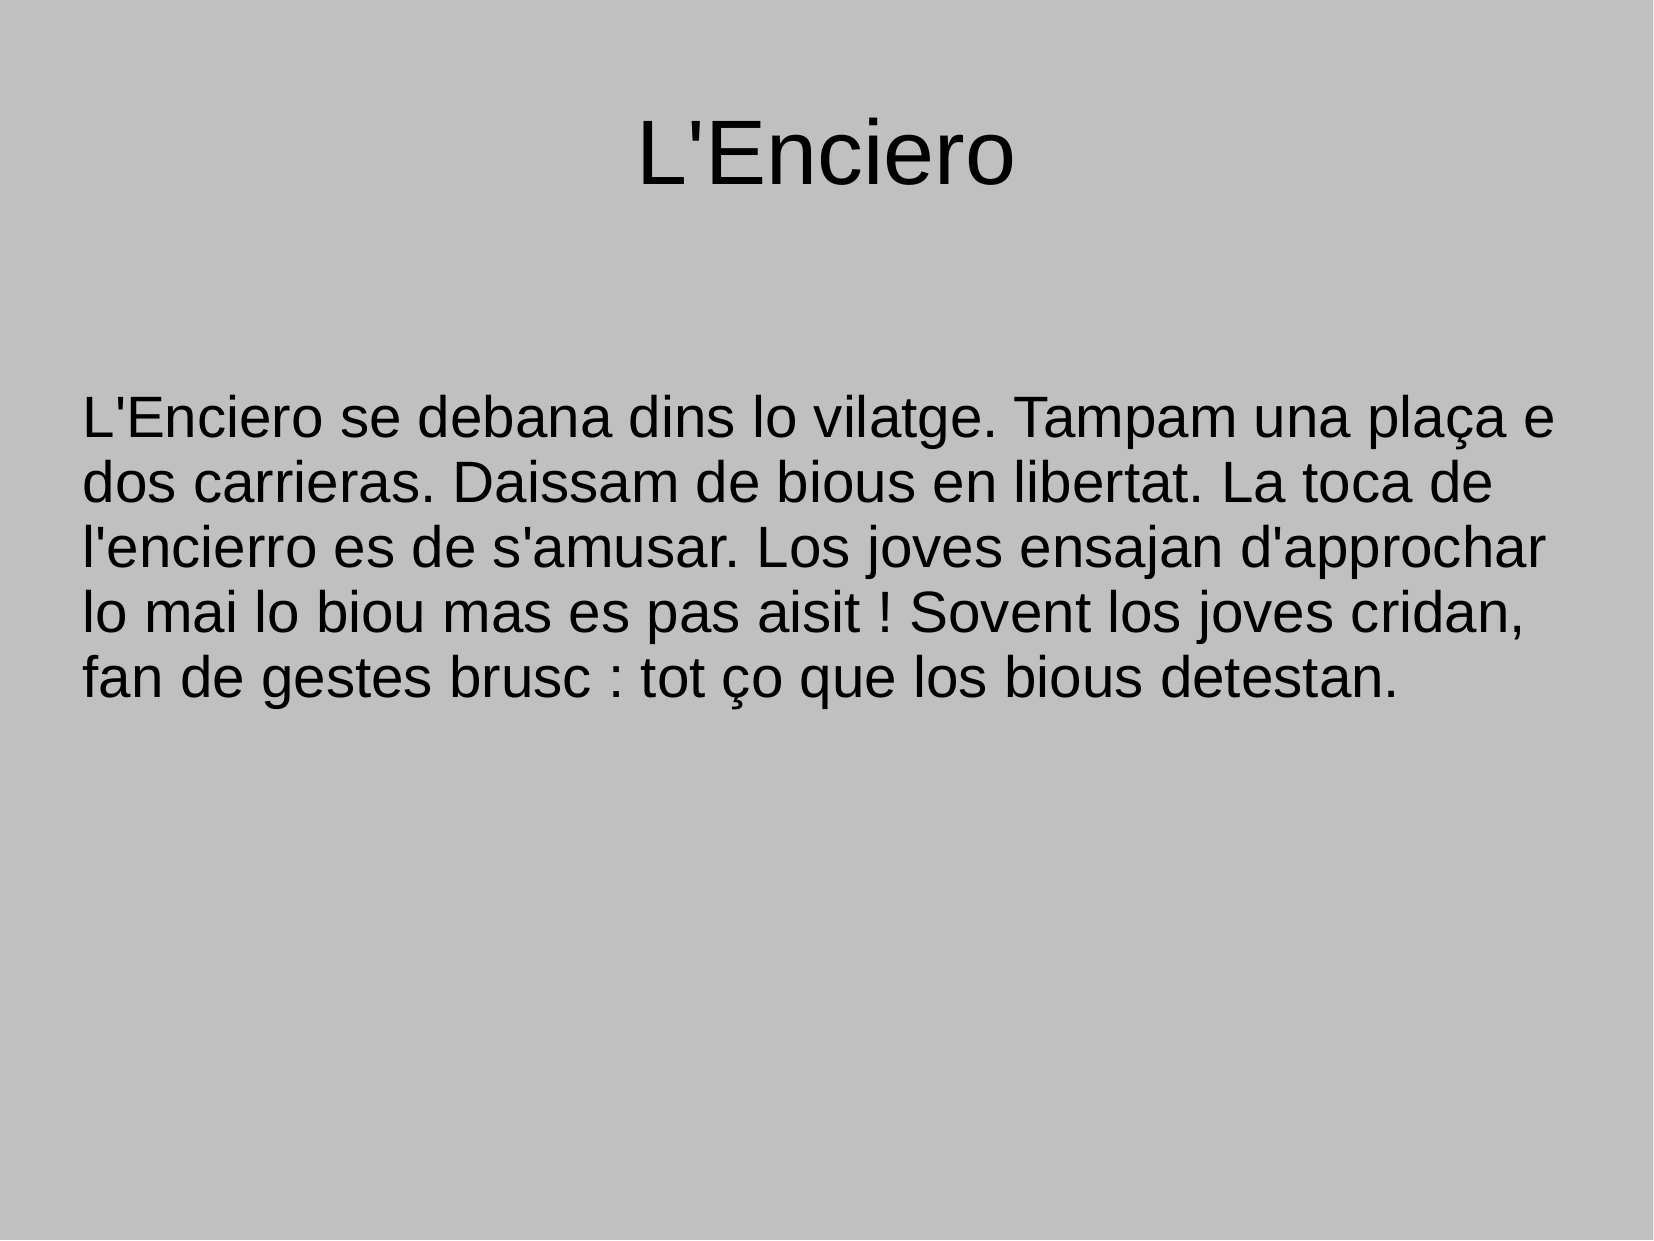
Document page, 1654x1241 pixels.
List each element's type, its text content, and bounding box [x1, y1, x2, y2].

title L'Enciero [82, 49, 1571, 257]
list L'Enciero se debana dins lo vilatge. Tampam una plaça e dos carrieras. Daissam de bious en libertat. La toca de l'encierro es de s'amusar. Los joves ensajan d'approchar lo mai lo biou mas es pas aisit ! Sovent los joves cridan, fan de gestes brusc : tot ço que los bious detestan. [82, 290, 1571, 1109]
